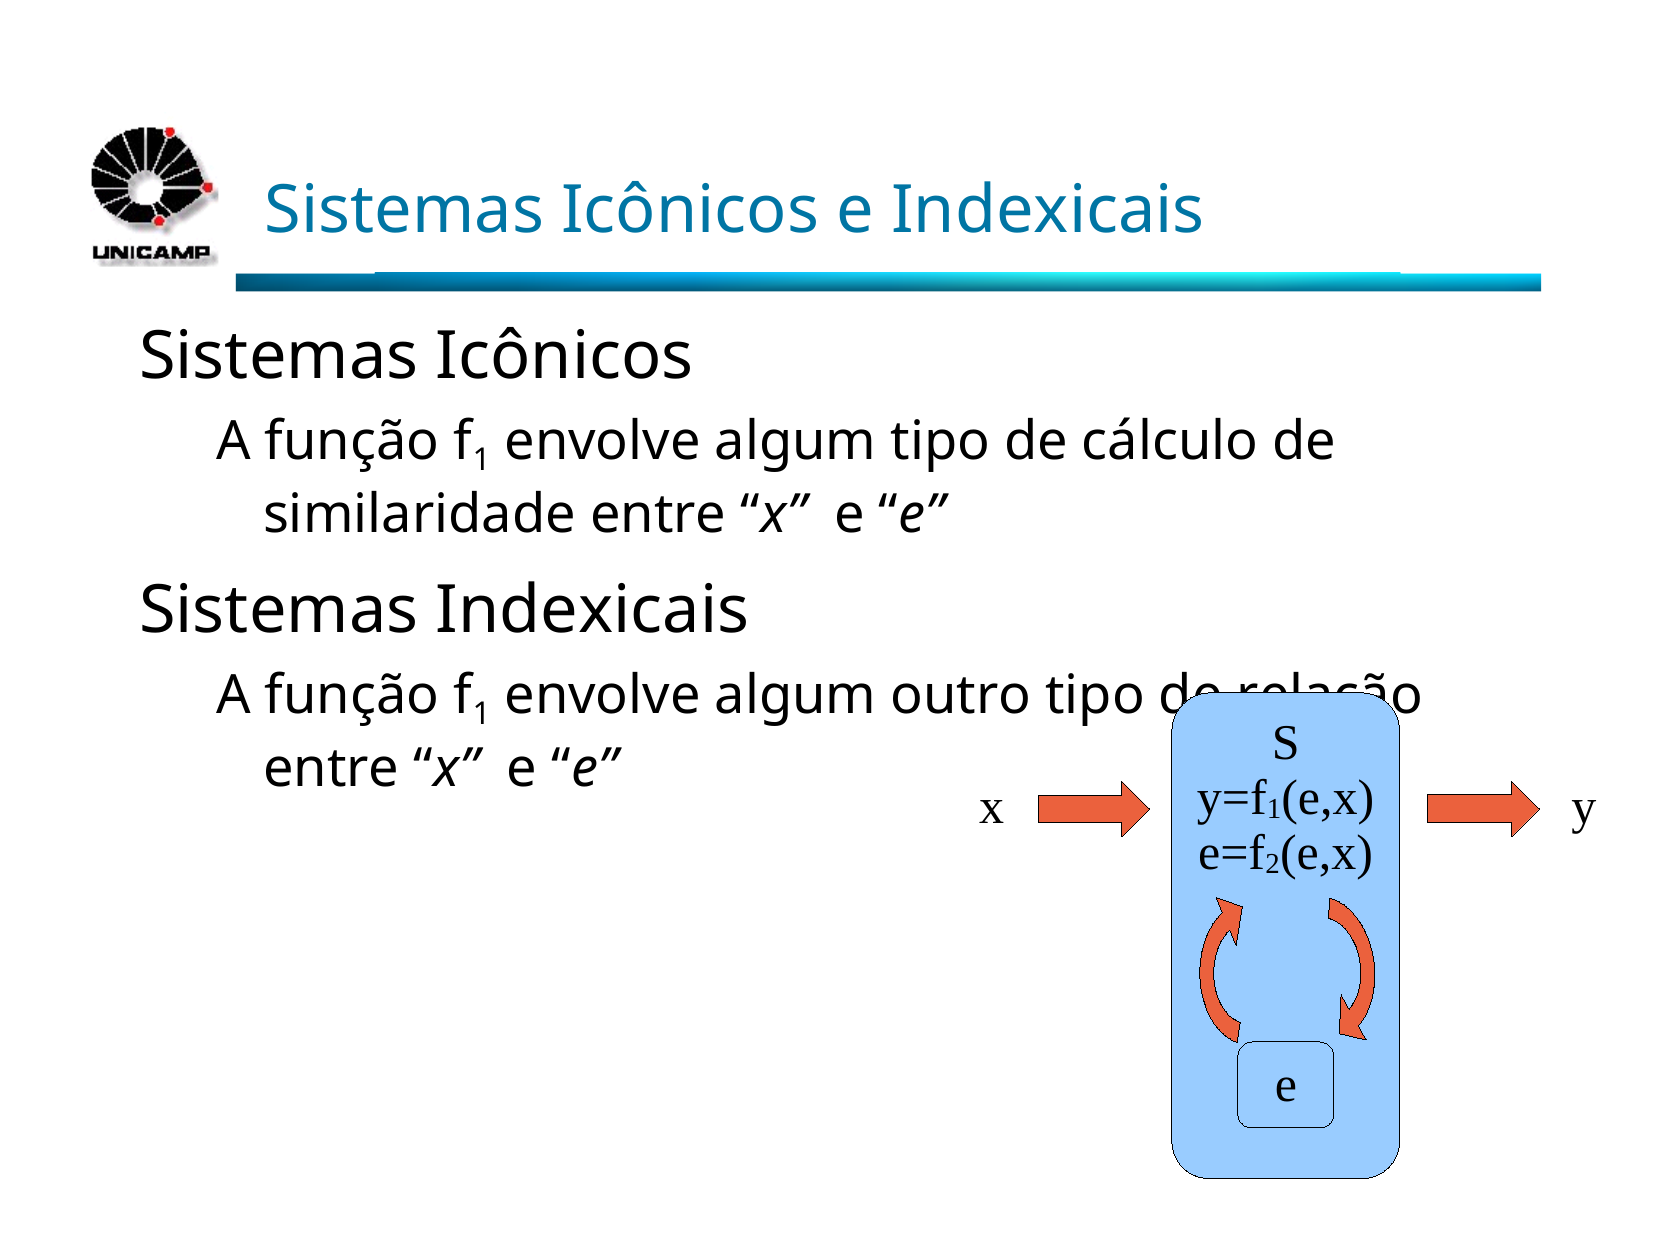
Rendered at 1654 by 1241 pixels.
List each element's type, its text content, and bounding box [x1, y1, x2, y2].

list Sistemas Icônicos A função f1 envolve algum tipo de cálculo de similaridade entre “x” e “e” Sistemas Indexicais A função f1 envolve algum outro tipo de relação entre “x” e “e” [121, 309, 1534, 1182]
text_box [1328, 898, 1375, 1040]
title Sistemas Icônicos e Indexicais [264, 42, 1534, 250]
text_box [1427, 781, 1540, 837]
text_box [1199, 897, 1243, 1043]
text_box x [964, 771, 1071, 842]
text_box y [1556, 771, 1612, 842]
text_box [1038, 781, 1150, 837]
picture [125, 272, 1654, 295]
text_box S y=f1(e,x) e=f2(e,x) [1171, 692, 1400, 1179]
text_box e [1237, 1041, 1334, 1128]
